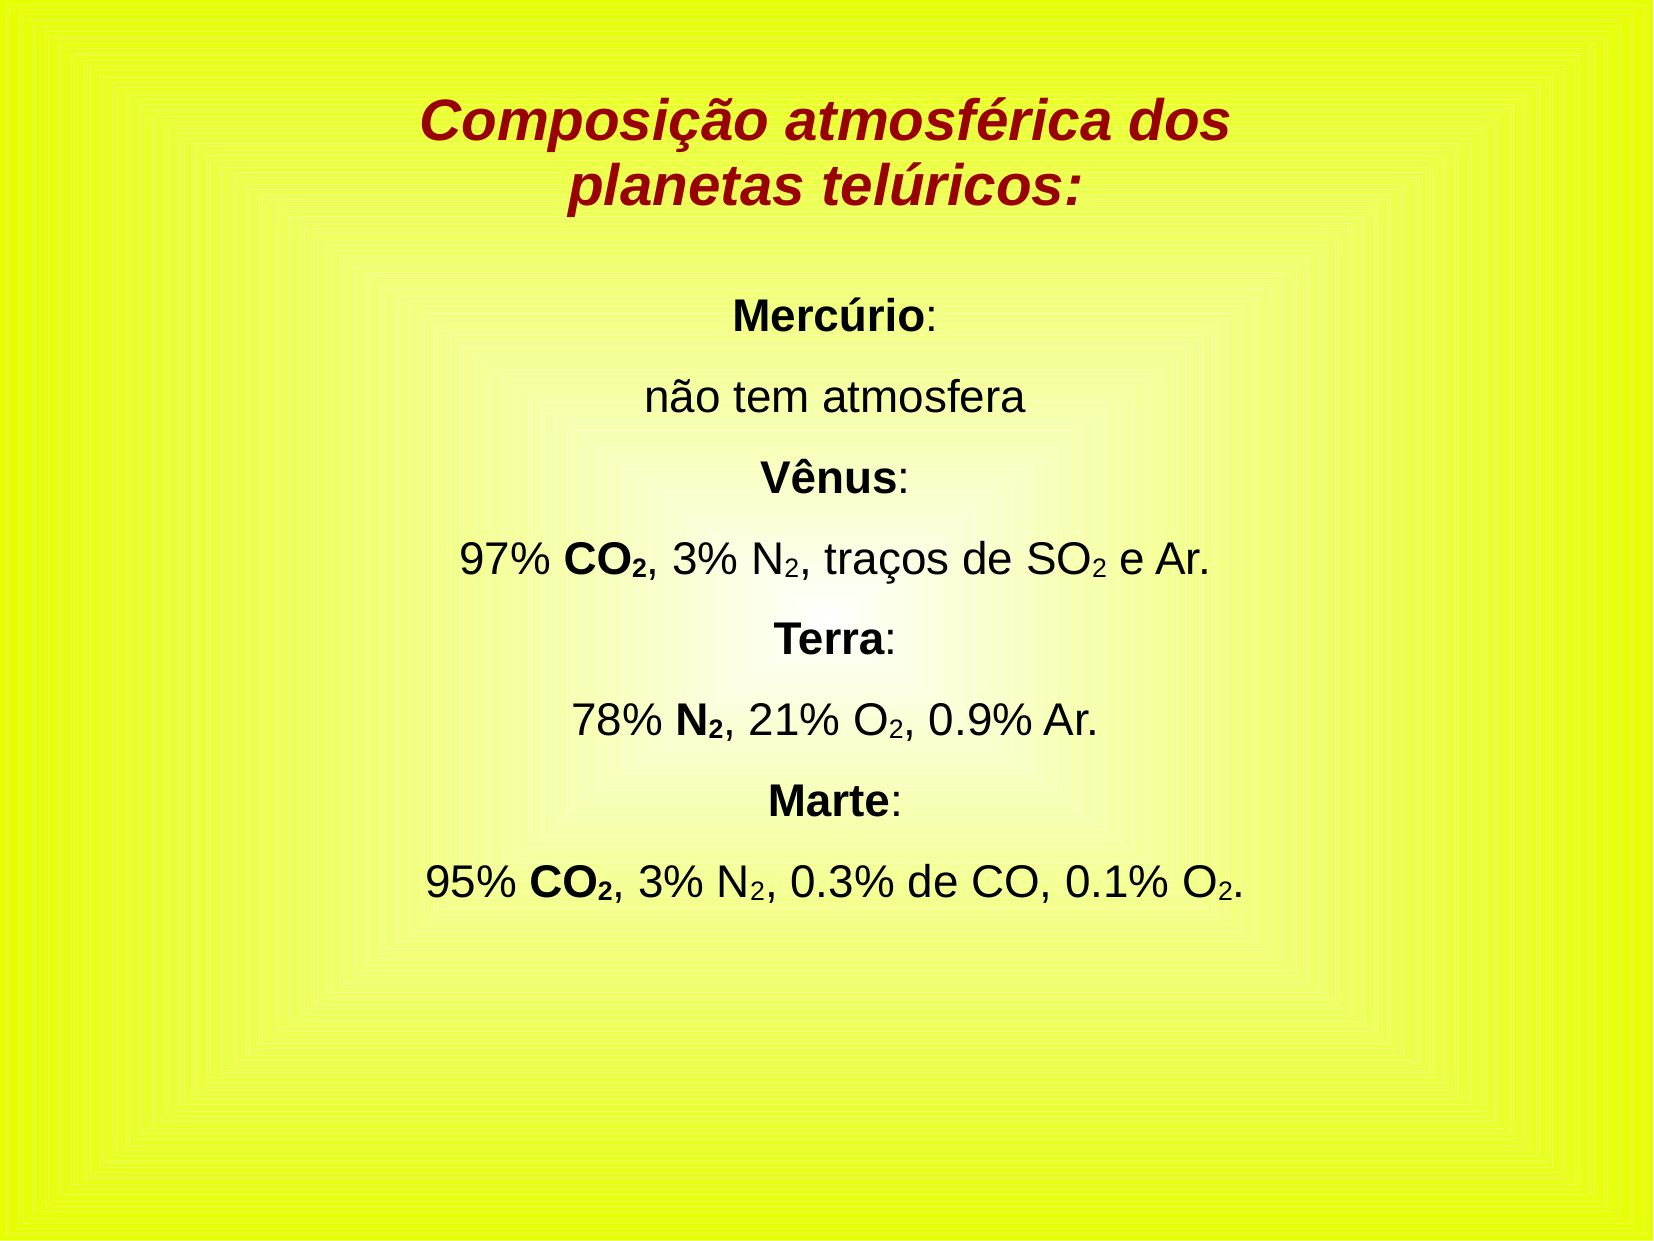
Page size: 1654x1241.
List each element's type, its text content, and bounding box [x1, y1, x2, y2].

title Composição atmosférica dos planetas telúricos: [82, 49, 1571, 257]
list Mercúrio: não tem atmosfera Vênus: 97% CO2, 3% N2, traços de SO2 e Ar. Terra: 78% N2, 21% O2, 0.9% Ar. Marte: 95% CO2, 3% N2, 0.3% de CO, 0.1% O2. [82, 290, 1571, 1105]
